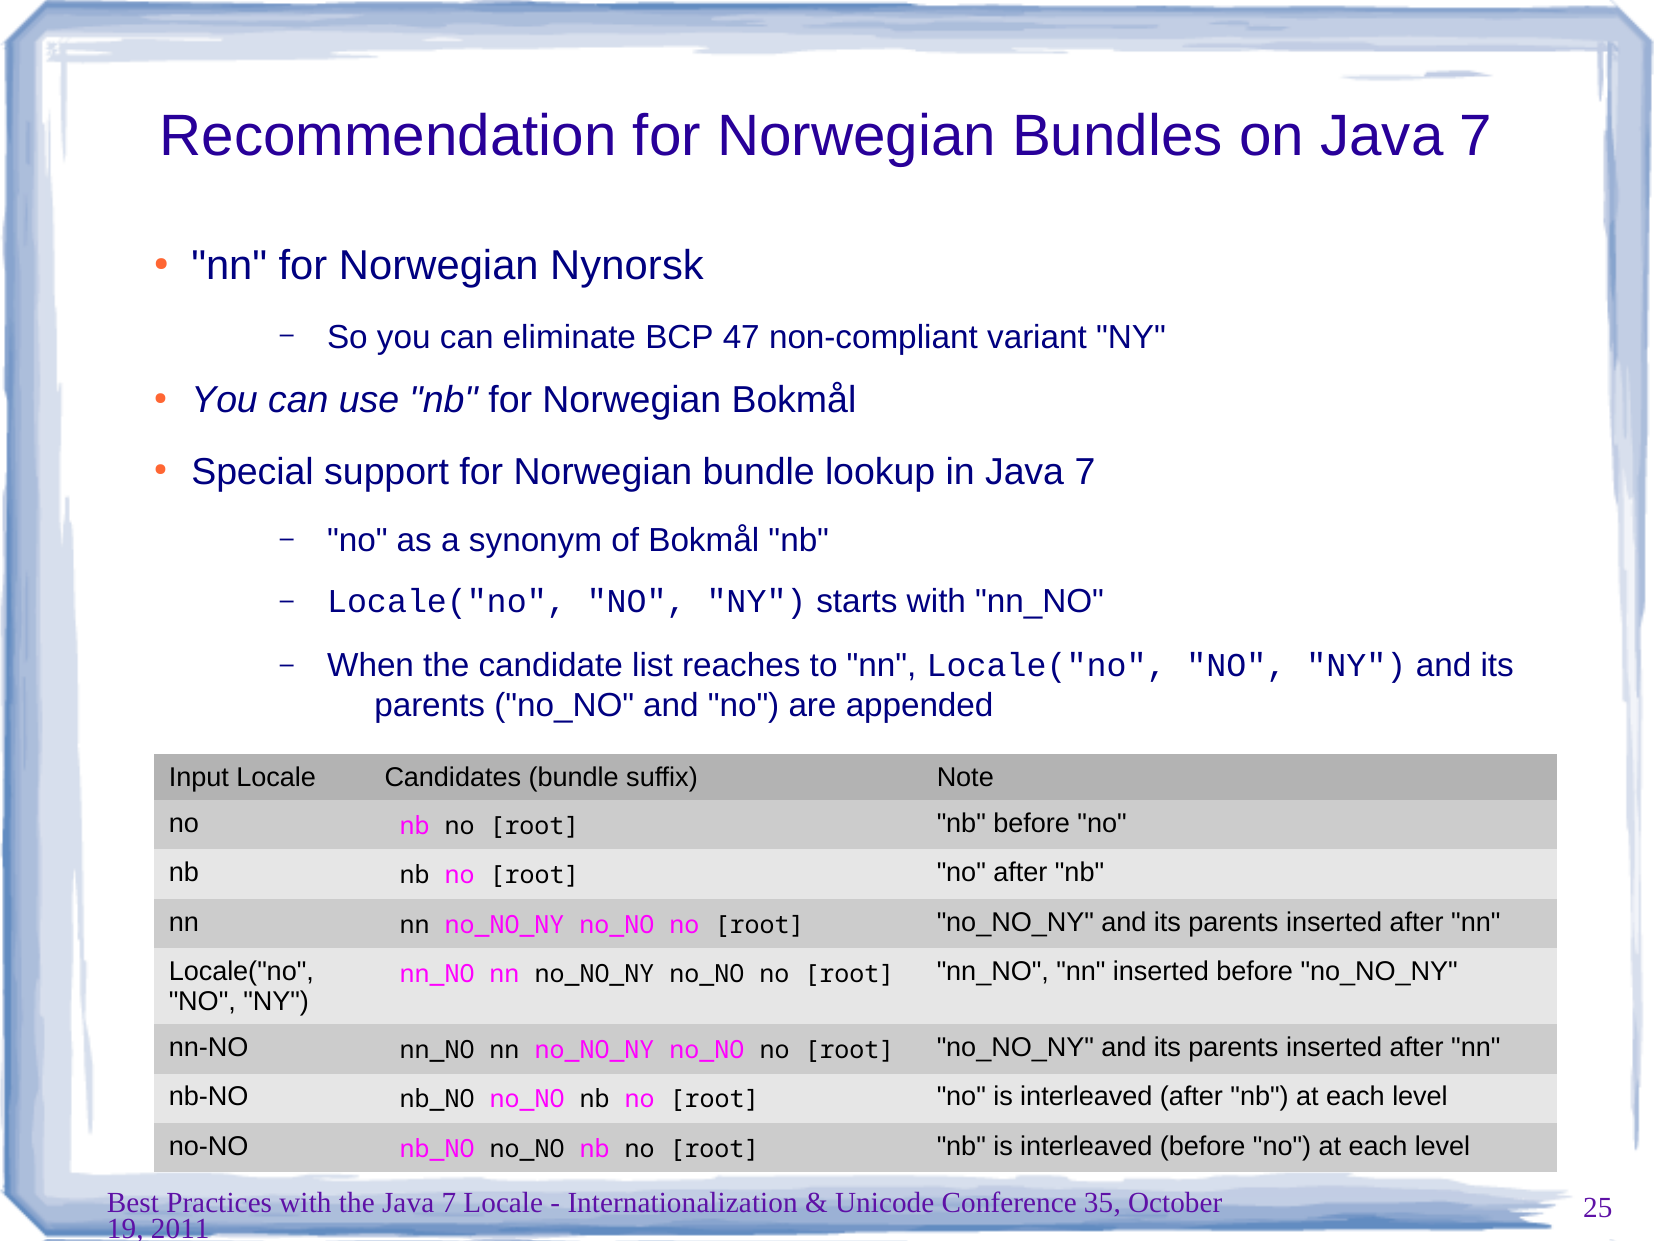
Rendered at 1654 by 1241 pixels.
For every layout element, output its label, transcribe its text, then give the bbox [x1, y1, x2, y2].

picture [0, 0, 1654, 1241]
table_cell "no" is interleaved (after "nb") at each level [922, 1074, 1557, 1123]
table_header Input Locale [154, 754, 370, 800]
table_cell nn no_NO_NY no_NO no [root] [370, 899, 922, 948]
table_cell nb no [root] [370, 849, 922, 899]
table_cell nn_NO nn no_NO_NY no_NO no [root] [370, 1024, 922, 1074]
list "nn" for Norwegian Nynorsk So you can eliminate BCP 47 non-compliant variant "NY" You can use "nb" for Norwegian Bokmål Special support for Norwegian bundle lookup in Java 7 "no" as a synonym of Bokmål "nb" Locale("no", "NO", "NY") starts with "nn_NO" When the candidate list reaches to "nn", Locale("no", "NO", "NY") and its parents ("no_NO" and "no") are appended [135, 242, 1589, 788]
table_cell "no_NO_NY" and its parents inserted after "nn" [922, 1024, 1557, 1074]
table_cell nn-NO [154, 1024, 370, 1074]
title Recommendation for Norwegian Bundles on Java 7 [82, 31, 1571, 239]
table_cell "no_NO_NY" and its parents inserted after "nn" [922, 899, 1557, 948]
table_cell "nb" before "no" [922, 800, 1557, 849]
table_cell nb_NO no_NO nb no [root] [370, 1123, 922, 1172]
table_cell Locale("no", "NO", "NY") [154, 948, 370, 1024]
table_header Candidates (bundle suffix) [370, 754, 922, 800]
table_cell nb-NO [154, 1074, 370, 1123]
table_cell no-NO [154, 1123, 370, 1172]
table_cell nb no [root] [370, 800, 922, 849]
table_header Note [922, 754, 1557, 800]
table_cell "no" after "nb" [922, 849, 1557, 899]
table_cell "nn_NO", "nn" inserted before "no_NO_NY" [922, 948, 1557, 1024]
table_cell nn [154, 899, 370, 948]
table_cell nb [154, 849, 370, 899]
table_cell nb_NO no_NO nb no [root] [370, 1074, 922, 1123]
table_cell "nb" is interleaved (before "no") at each level [922, 1123, 1557, 1172]
table_cell no [154, 800, 370, 849]
table_cell nn_NO nn no_NO_NY no_NO no [root] [370, 948, 922, 1024]
